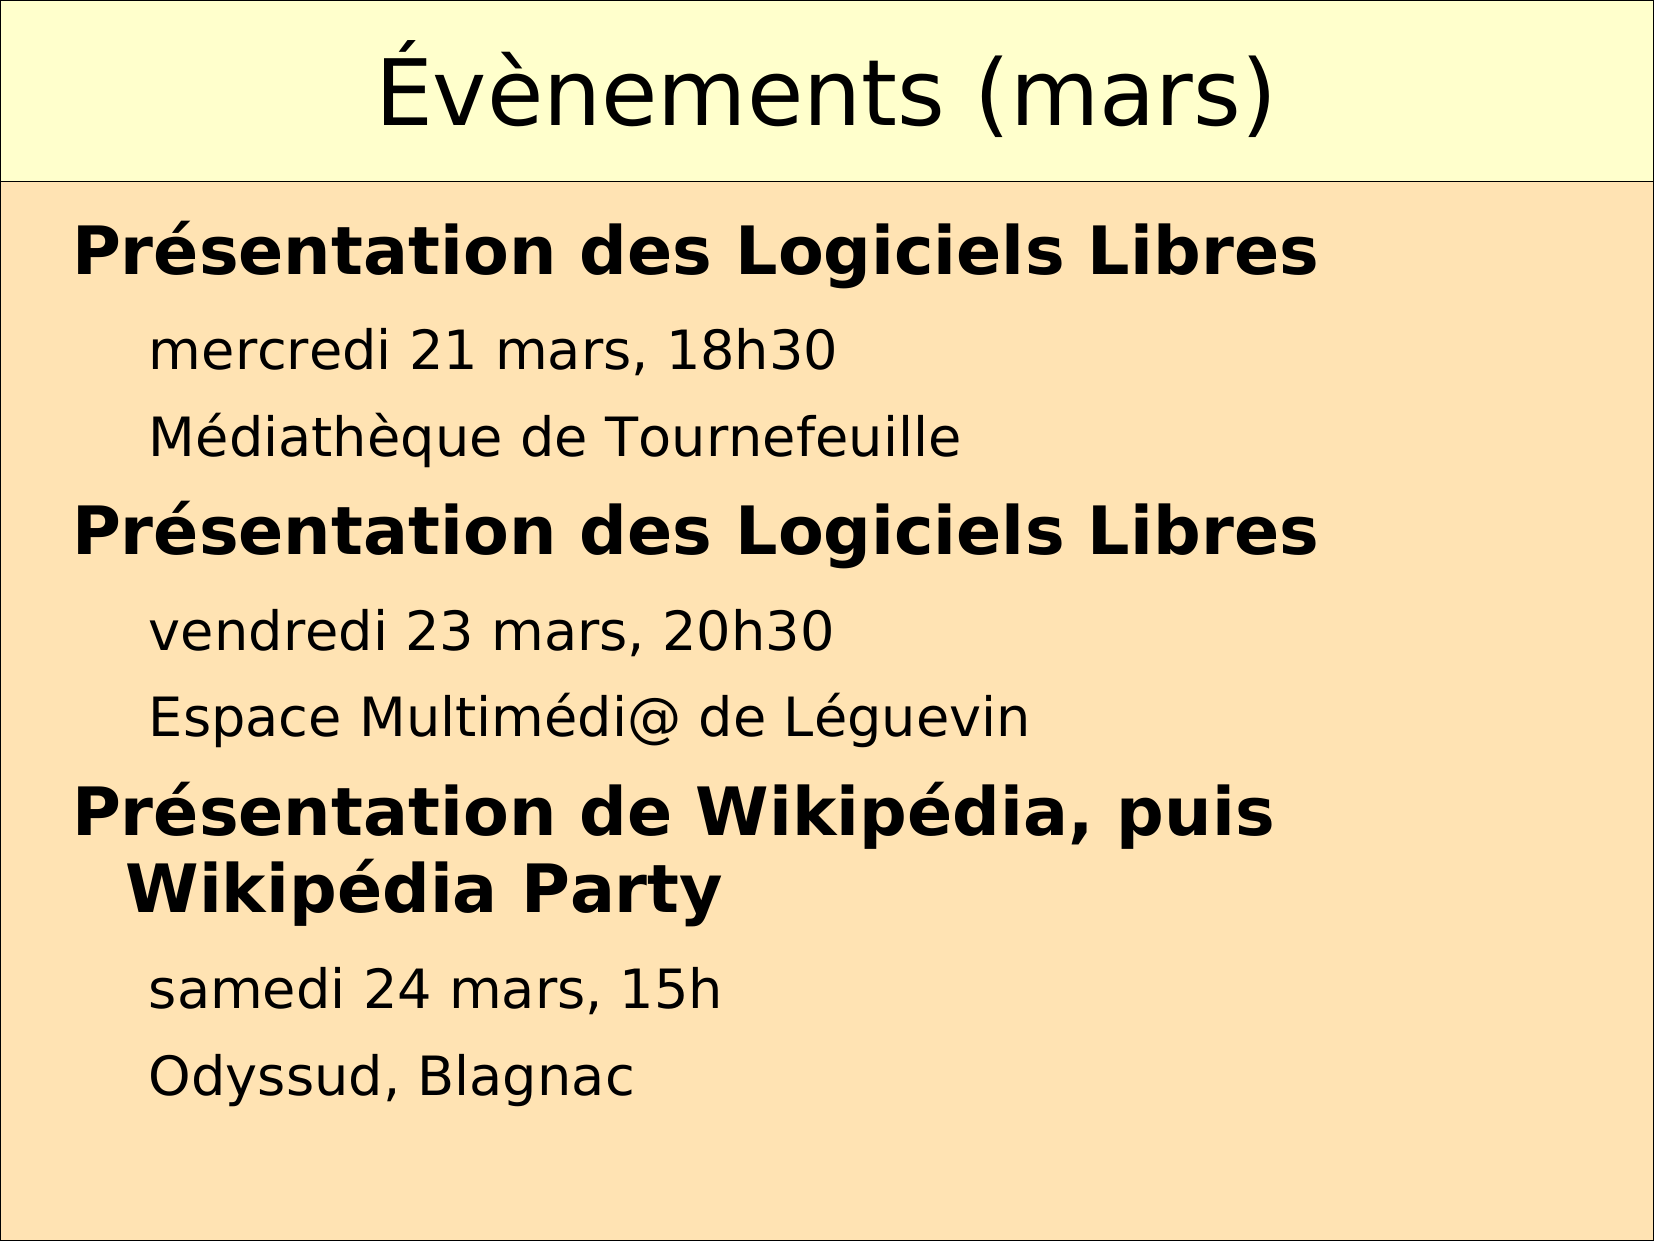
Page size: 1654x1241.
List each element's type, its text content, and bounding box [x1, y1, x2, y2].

list Présentation des Logiciels Libres mercredi 21 mars, 18h30 Médiathèque de Tournefeuille Présentation des Logiciels Libres vendredi 23 mars, 20h30 Espace Multimédi@ de Léguevin Présentation de Wikipédia, puis Wikipédia Party samedi 24 mars, 15h Odyssud, Blagnac [54, 212, 1607, 1194]
title Évènements (mars) [0, 33, 1654, 154]
